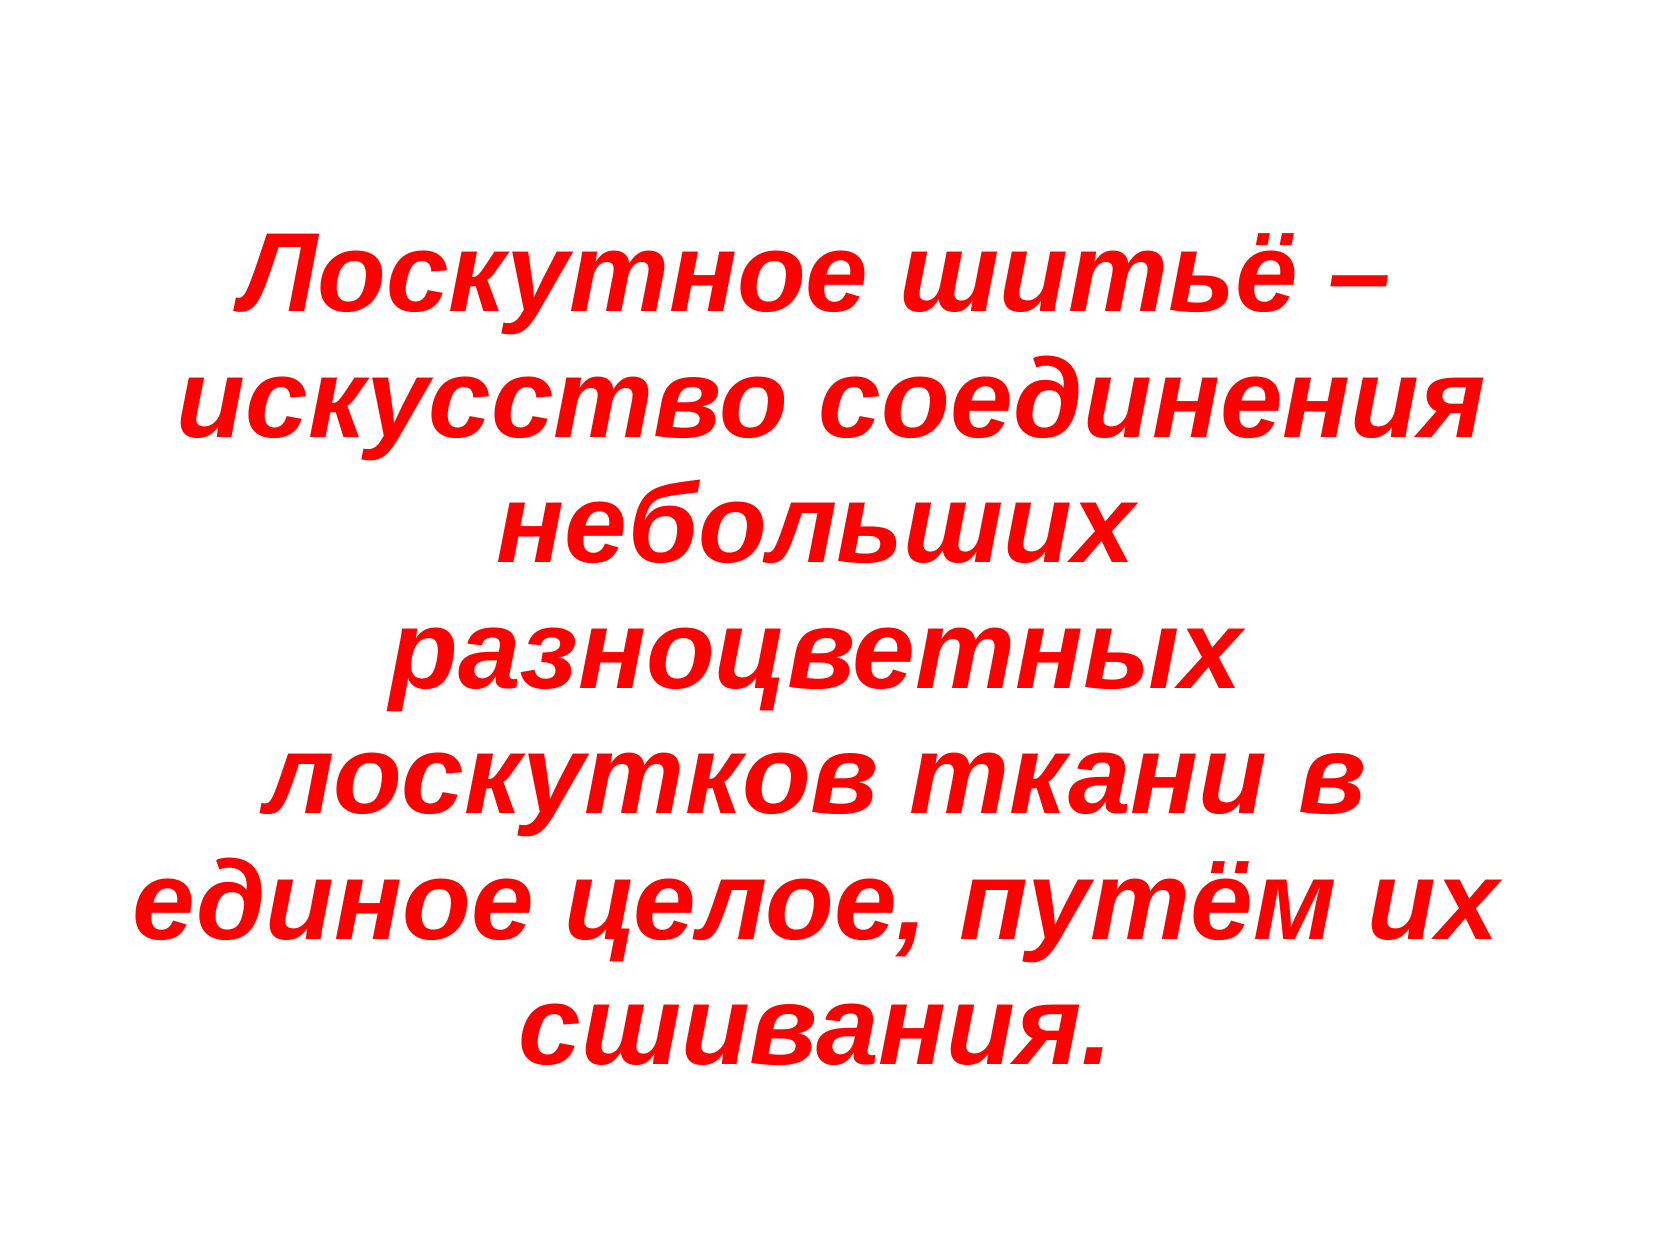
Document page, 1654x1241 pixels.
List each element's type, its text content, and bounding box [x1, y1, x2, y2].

text_box Лоскутное шитьё – искусство соединения небольших разноцветных лоскутков ткани в единое целое, путём их сшивания. [96, 0, 1536, 1089]
